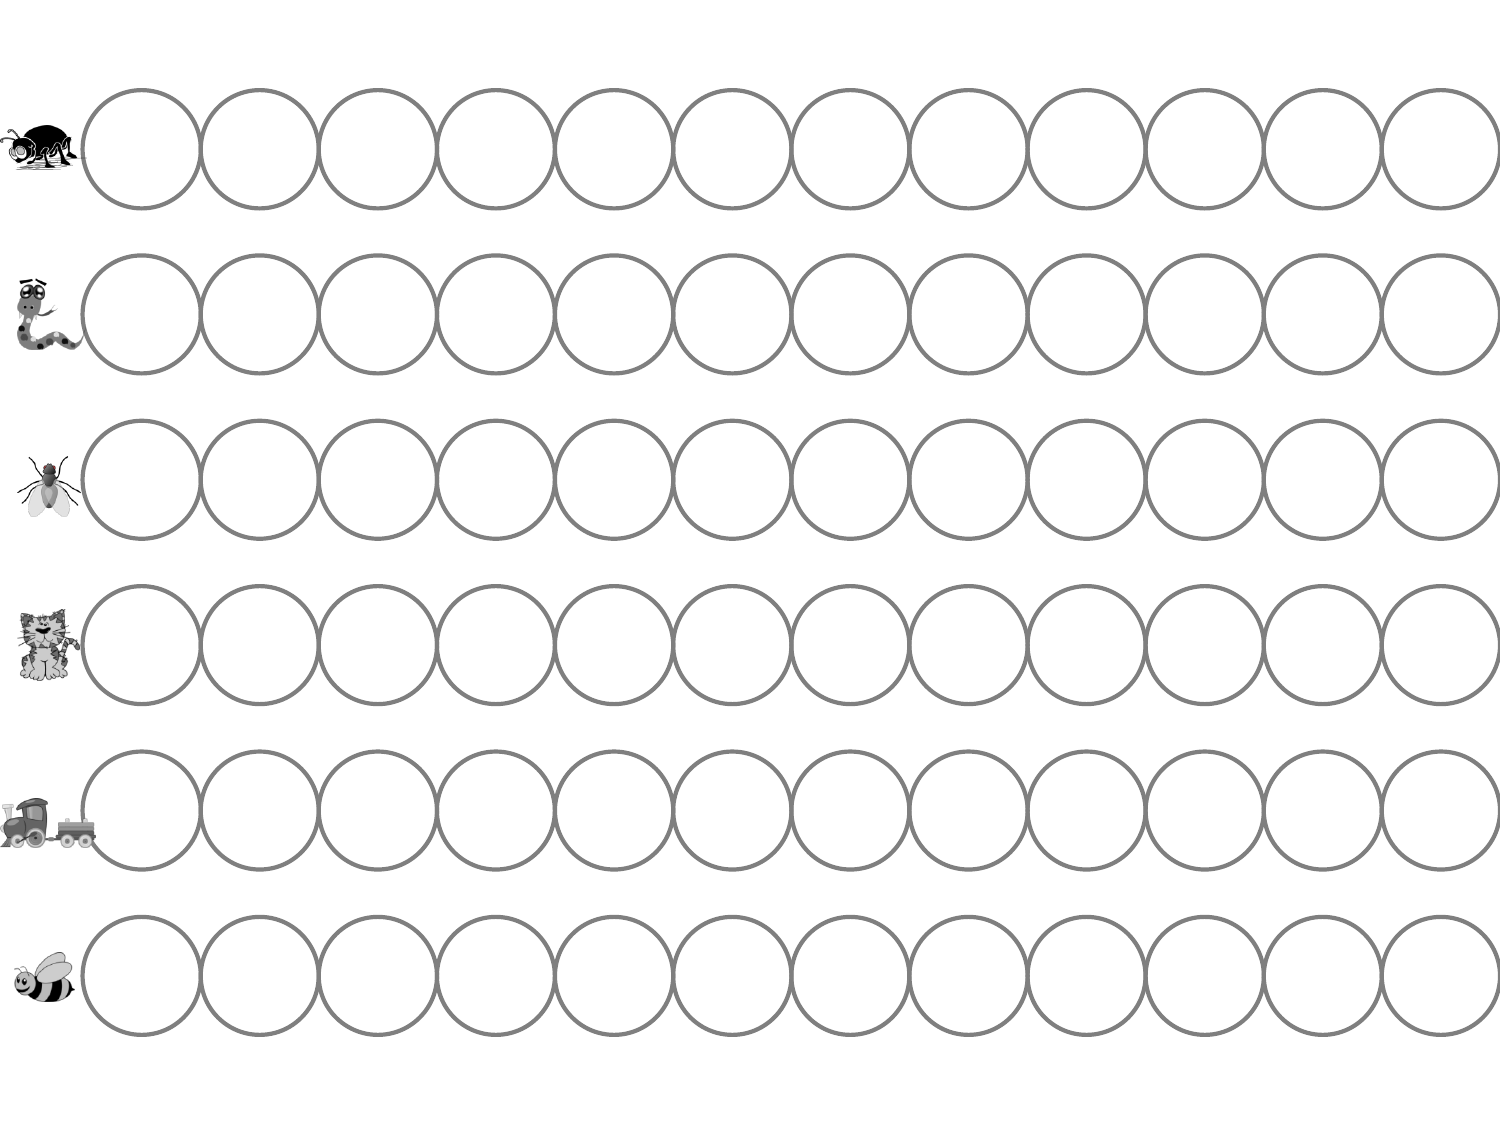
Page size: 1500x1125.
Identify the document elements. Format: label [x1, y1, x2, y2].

picture [0, 798, 96, 848]
picture [17, 456, 81, 517]
picture [0, 125, 87, 170]
picture [17, 278, 86, 350]
picture [17, 609, 80, 681]
picture [14, 952, 75, 1002]
